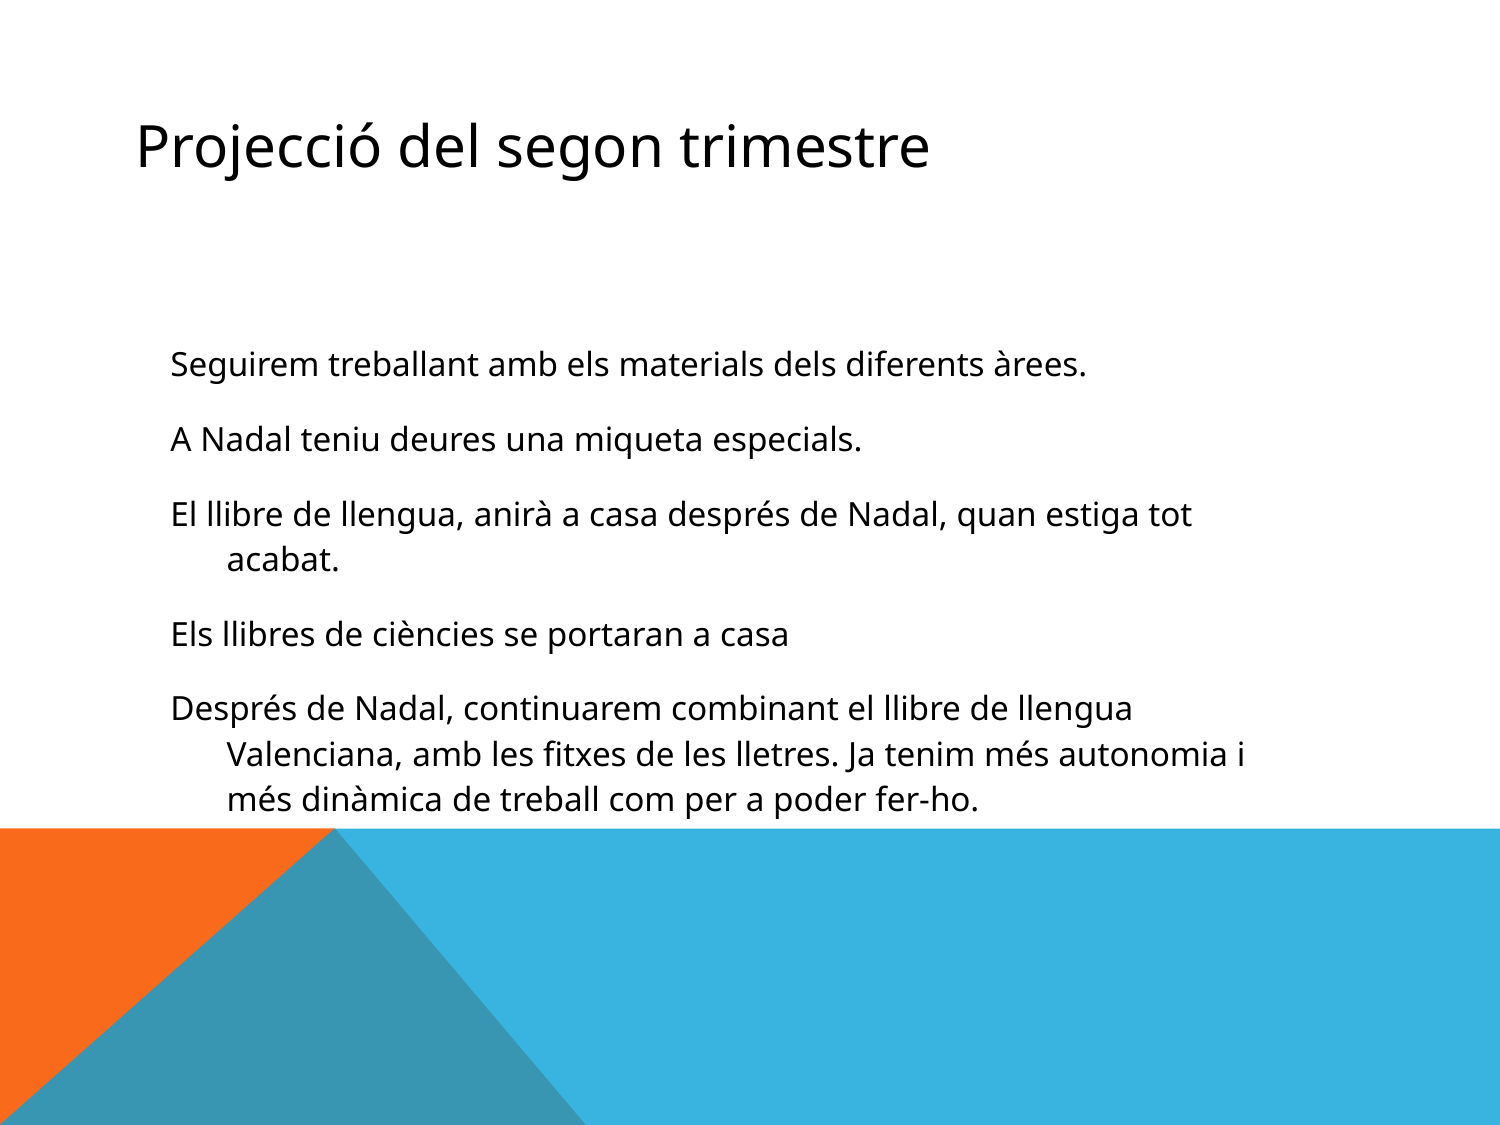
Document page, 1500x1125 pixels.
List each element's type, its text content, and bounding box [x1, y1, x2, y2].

text_box Seguirem treballant amb els materials dels diferents àrees. A Nadal teniu deures una miqueta especials. El llibre de llengua, anirà a casa després de Nadal, quan estiga tot acabat. Els llibres de ciències se portaran a casa Després de Nadal, continuarem combinant el llibre de llengua Valenciana, amb les fitxes de les lletres. Ja tenim més autonomia i més dinàmica de treball com per a poder fer-ho. [155, 188, 1323, 892]
title Projecció del segon trimestre [135, 31, 1369, 179]
